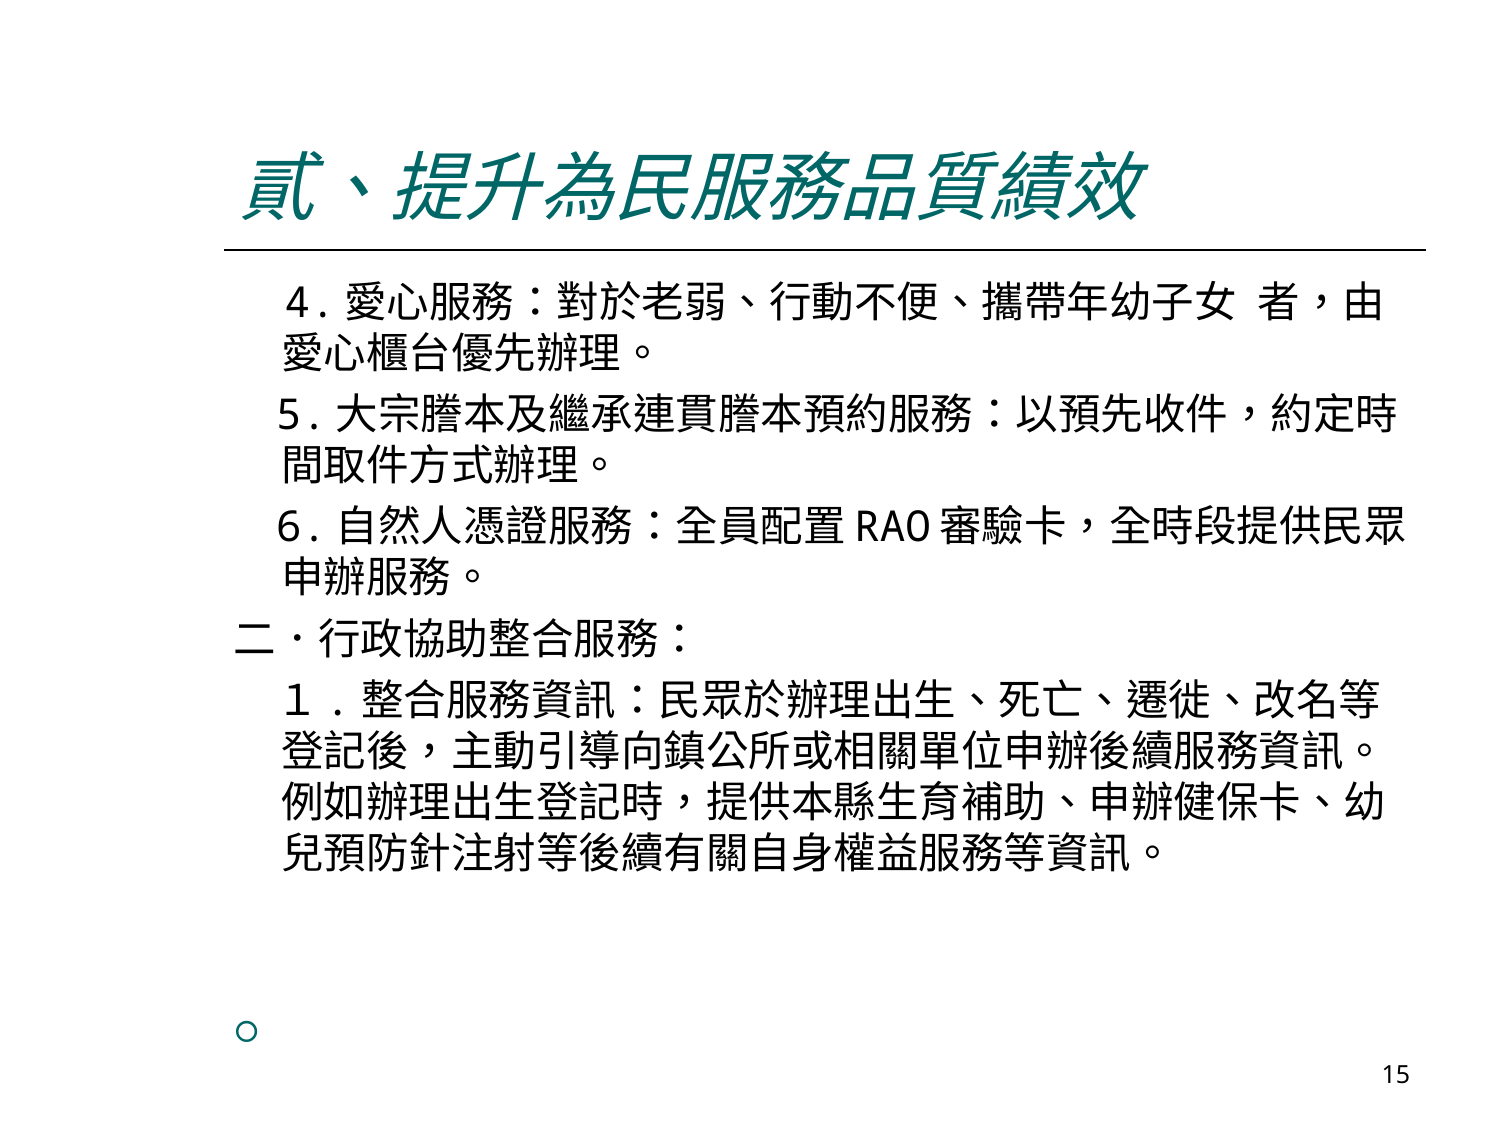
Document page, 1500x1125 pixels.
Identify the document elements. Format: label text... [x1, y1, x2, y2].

list 4.愛心服務：對於老弱、行動不便、攜帶年幼子女 者，由愛心櫃台優先辦理。 5.大宗謄本及繼承連貫謄本預約服務：以預先收件，約定時間取件方式辦理。 6.自然人憑證服務：全員配置RAO審驗卡，全時段提供民眾申辦服務。 二．行政協助整合服務： １.整合服務資訊：民眾於辦理出生、死亡、遷徙、改名等登記後，主動引導向鎮公所或相關單位申辦後續服務資訊。例如辦理出生登記時，提供本縣生育補助、申辦健保卡、幼兒預防針注射等後續有關自身權益服務等資訊。 [218, 267, 1436, 1071]
text_box <編號> [1074, 1071, 1426, 1101]
title 貳、提升為民服務品質績效 [224, 49, 1425, 237]
